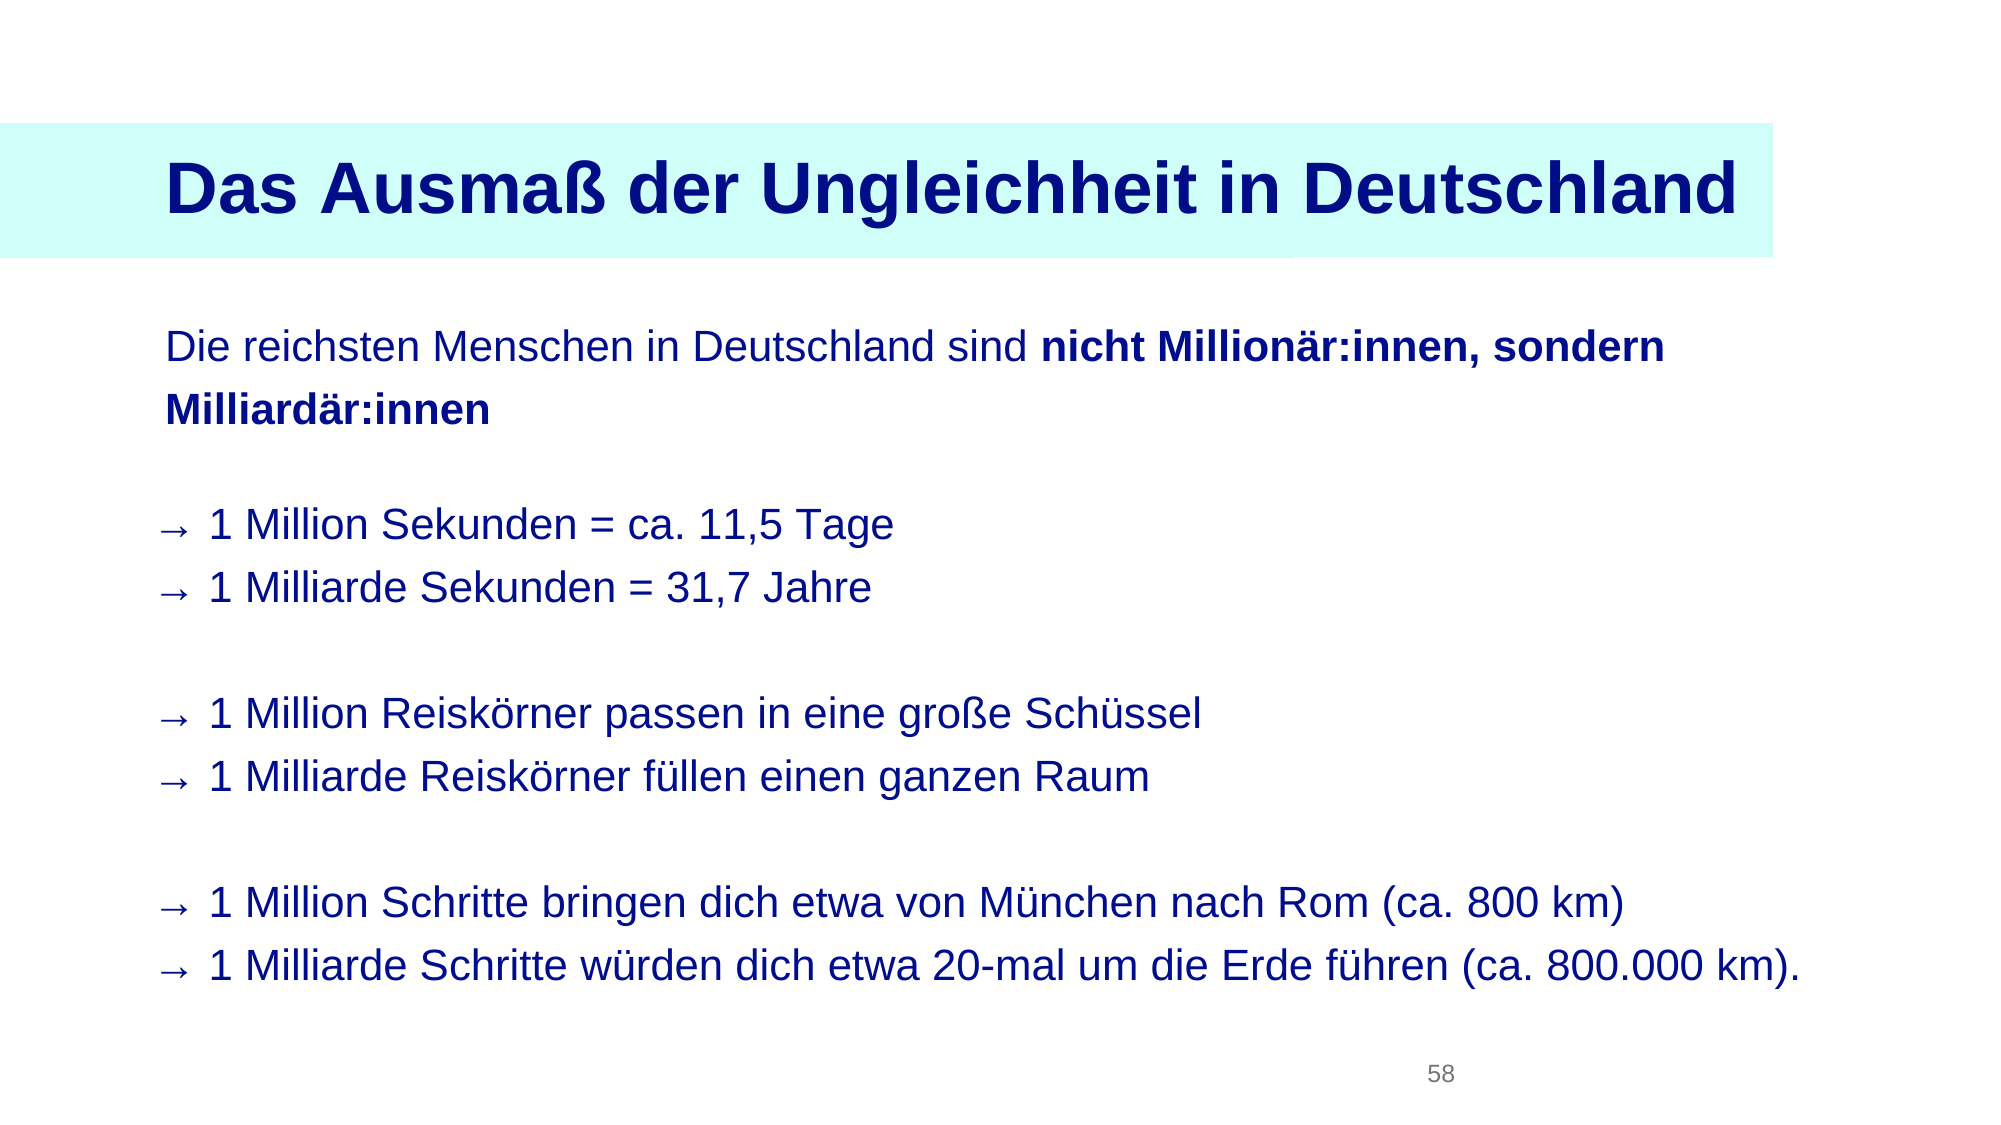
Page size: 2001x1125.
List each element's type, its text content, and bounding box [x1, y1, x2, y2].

list Die reichsten Menschen in Deutschland sind nicht Millionär:innen, sondern Milliardär:innen → 1 Million Sekunden = ca. 11,5 Tage → 1 Milliarde Sekunden = 31,7 Jahre → 1 Million Reiskörner passen in eine große Schüssel → 1 Milliarde Reiskörner füllen einen ganzen Raum → 1 Million Schritte bringen dich etwa von München nach Rom (ca. 800 km) → 1 Milliarde Schritte würden dich etwa 20-mal um die Erde führen (ca. 800.000 km). [137, 299, 1863, 1065]
list Das Ausmaß der Ungleichheit in Deutschland [150, 126, 1806, 255]
text_box [0, 123, 1773, 257]
